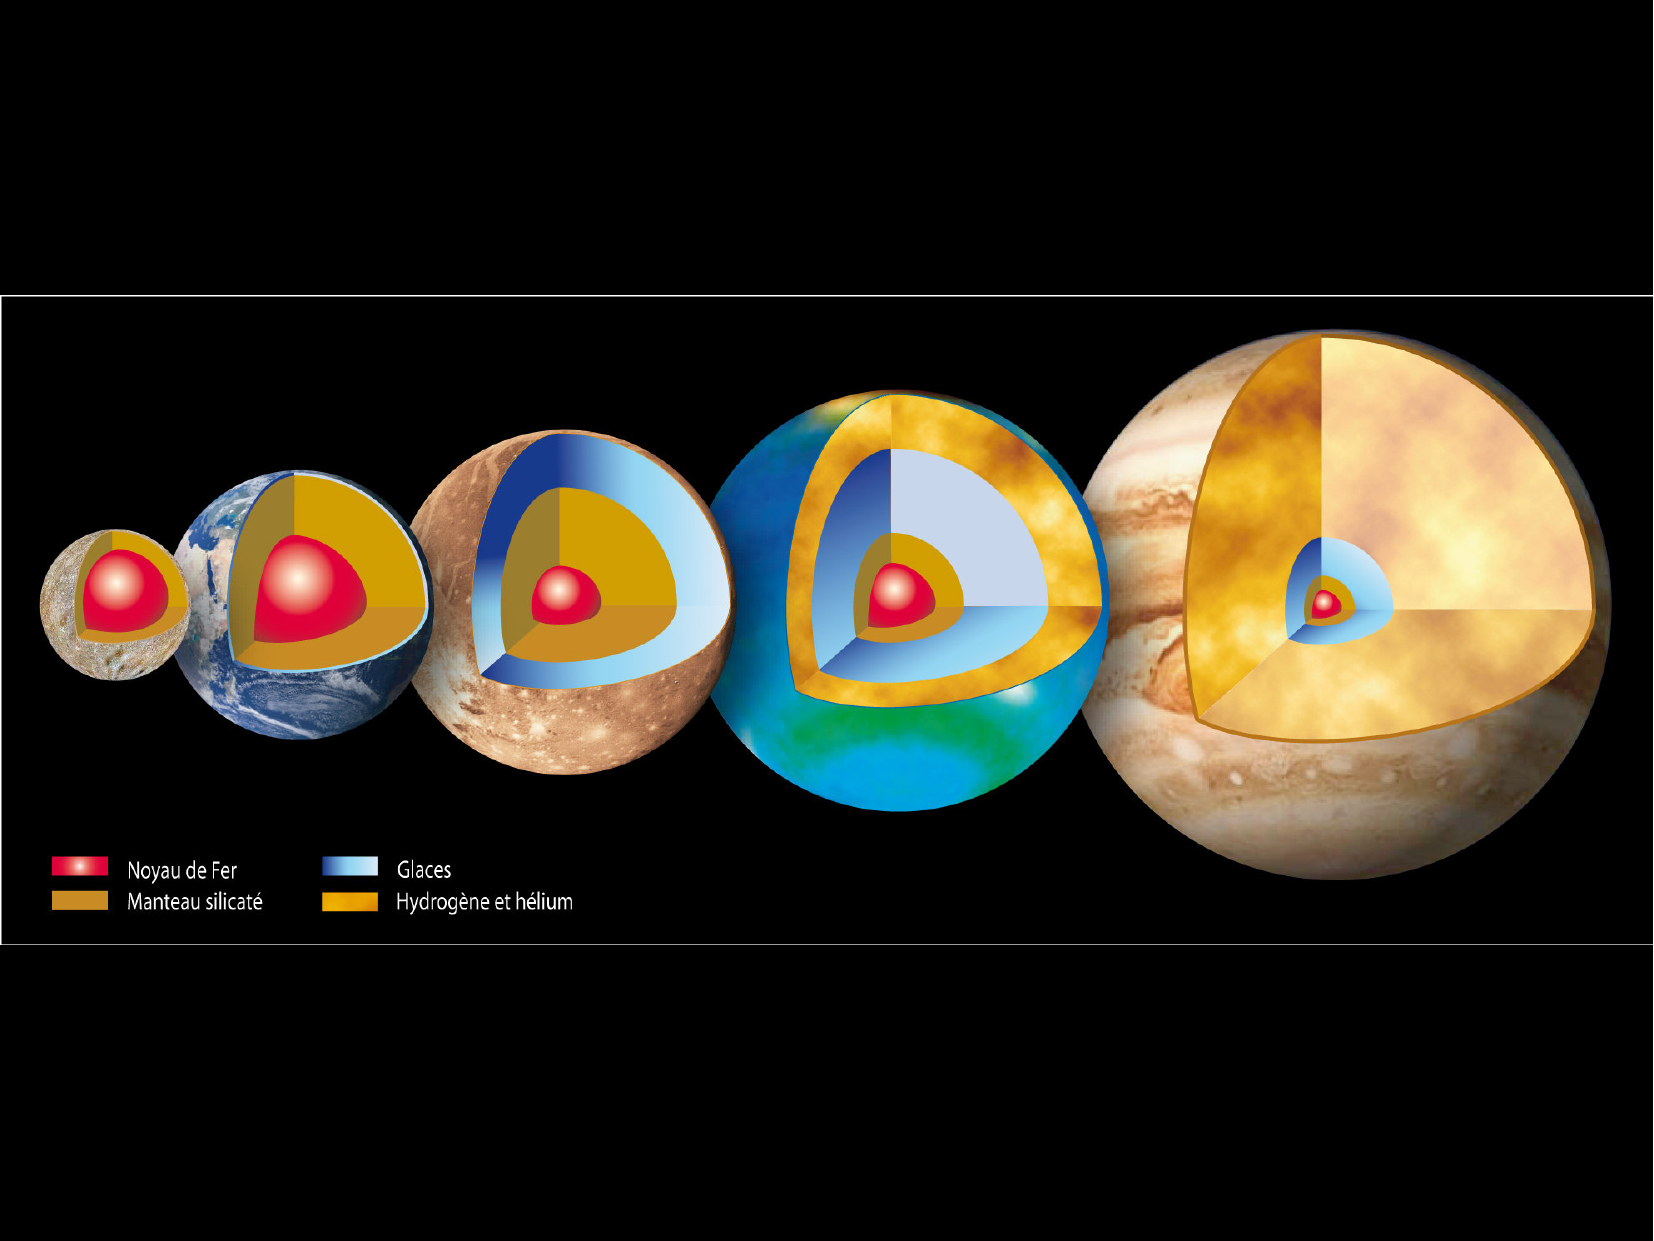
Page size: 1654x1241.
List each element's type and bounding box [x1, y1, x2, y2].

picture [0, 295, 1653, 945]
